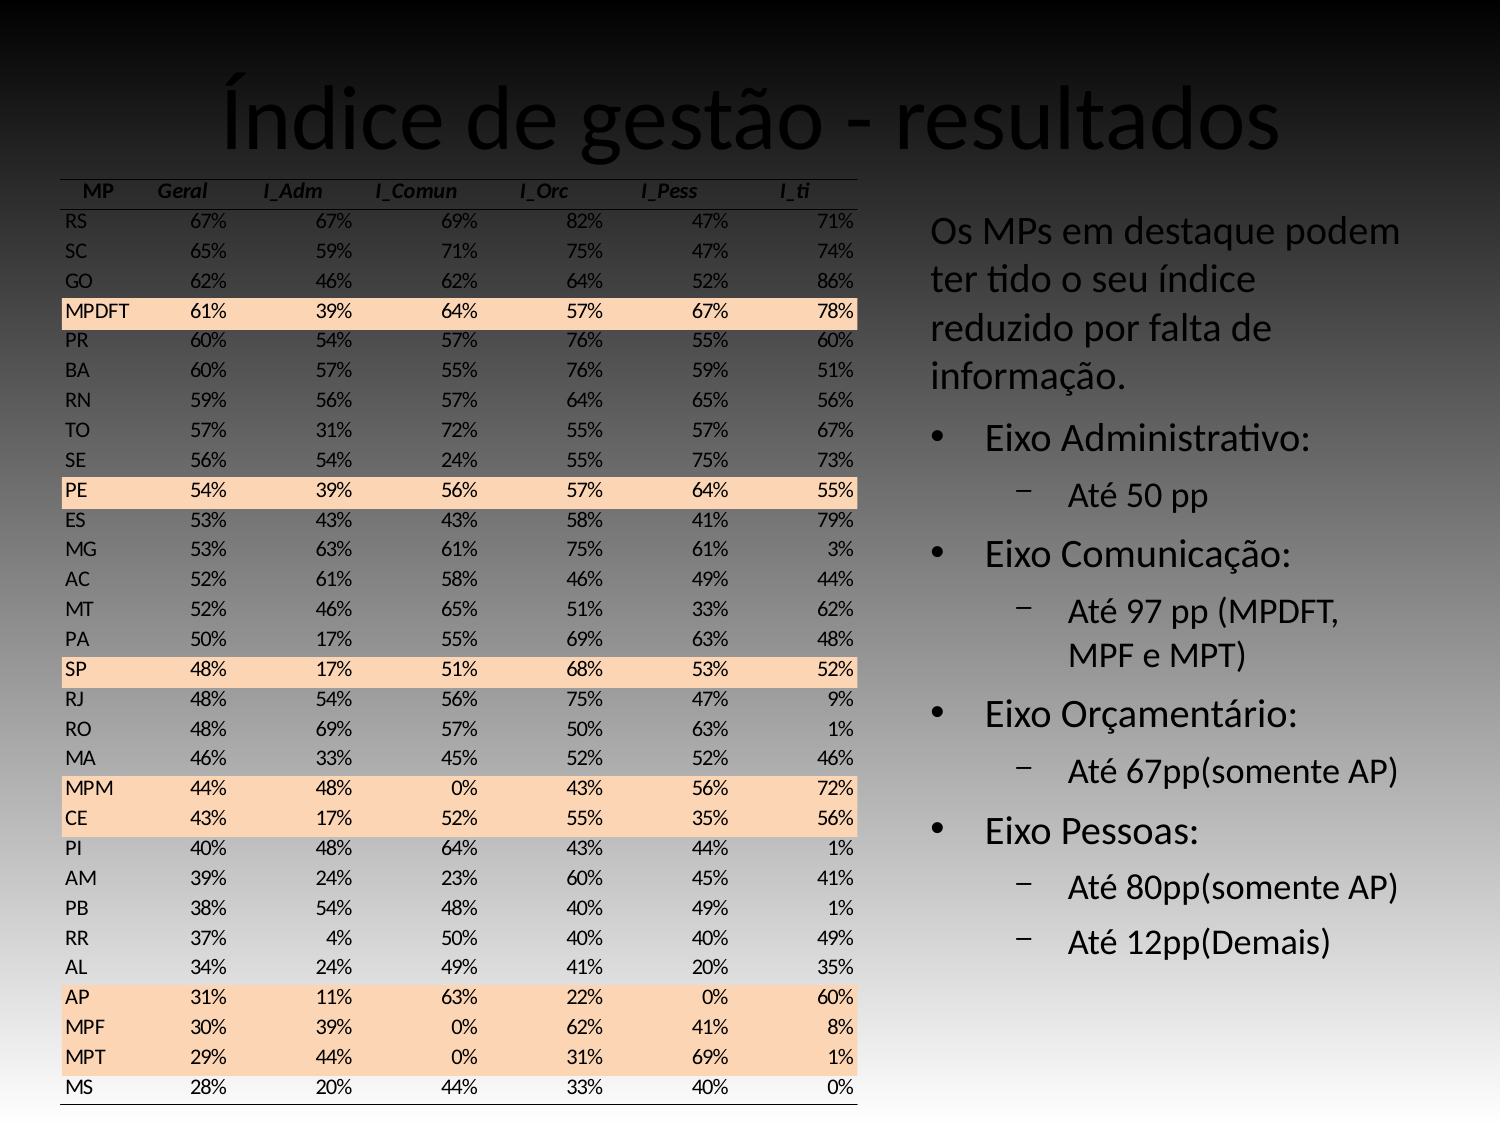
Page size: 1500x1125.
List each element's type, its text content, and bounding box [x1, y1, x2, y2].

list Os MPs em destaque podem ter tido o seu índice reduzido por falta de informação. Eixo Administrativo: Até 50 pp Eixo Comunicação: Até 97 pp (MPDFT, MPF e MPT) Eixo Orçamentário: Até 67pp(somente AP) Eixo Pessoas: Até 80pp(somente AP) Até 12pp(Demais) [915, 196, 1425, 1047]
title Índice de gestão - resultados [76, 19, 1427, 207]
picture [60, 178, 859, 1106]
